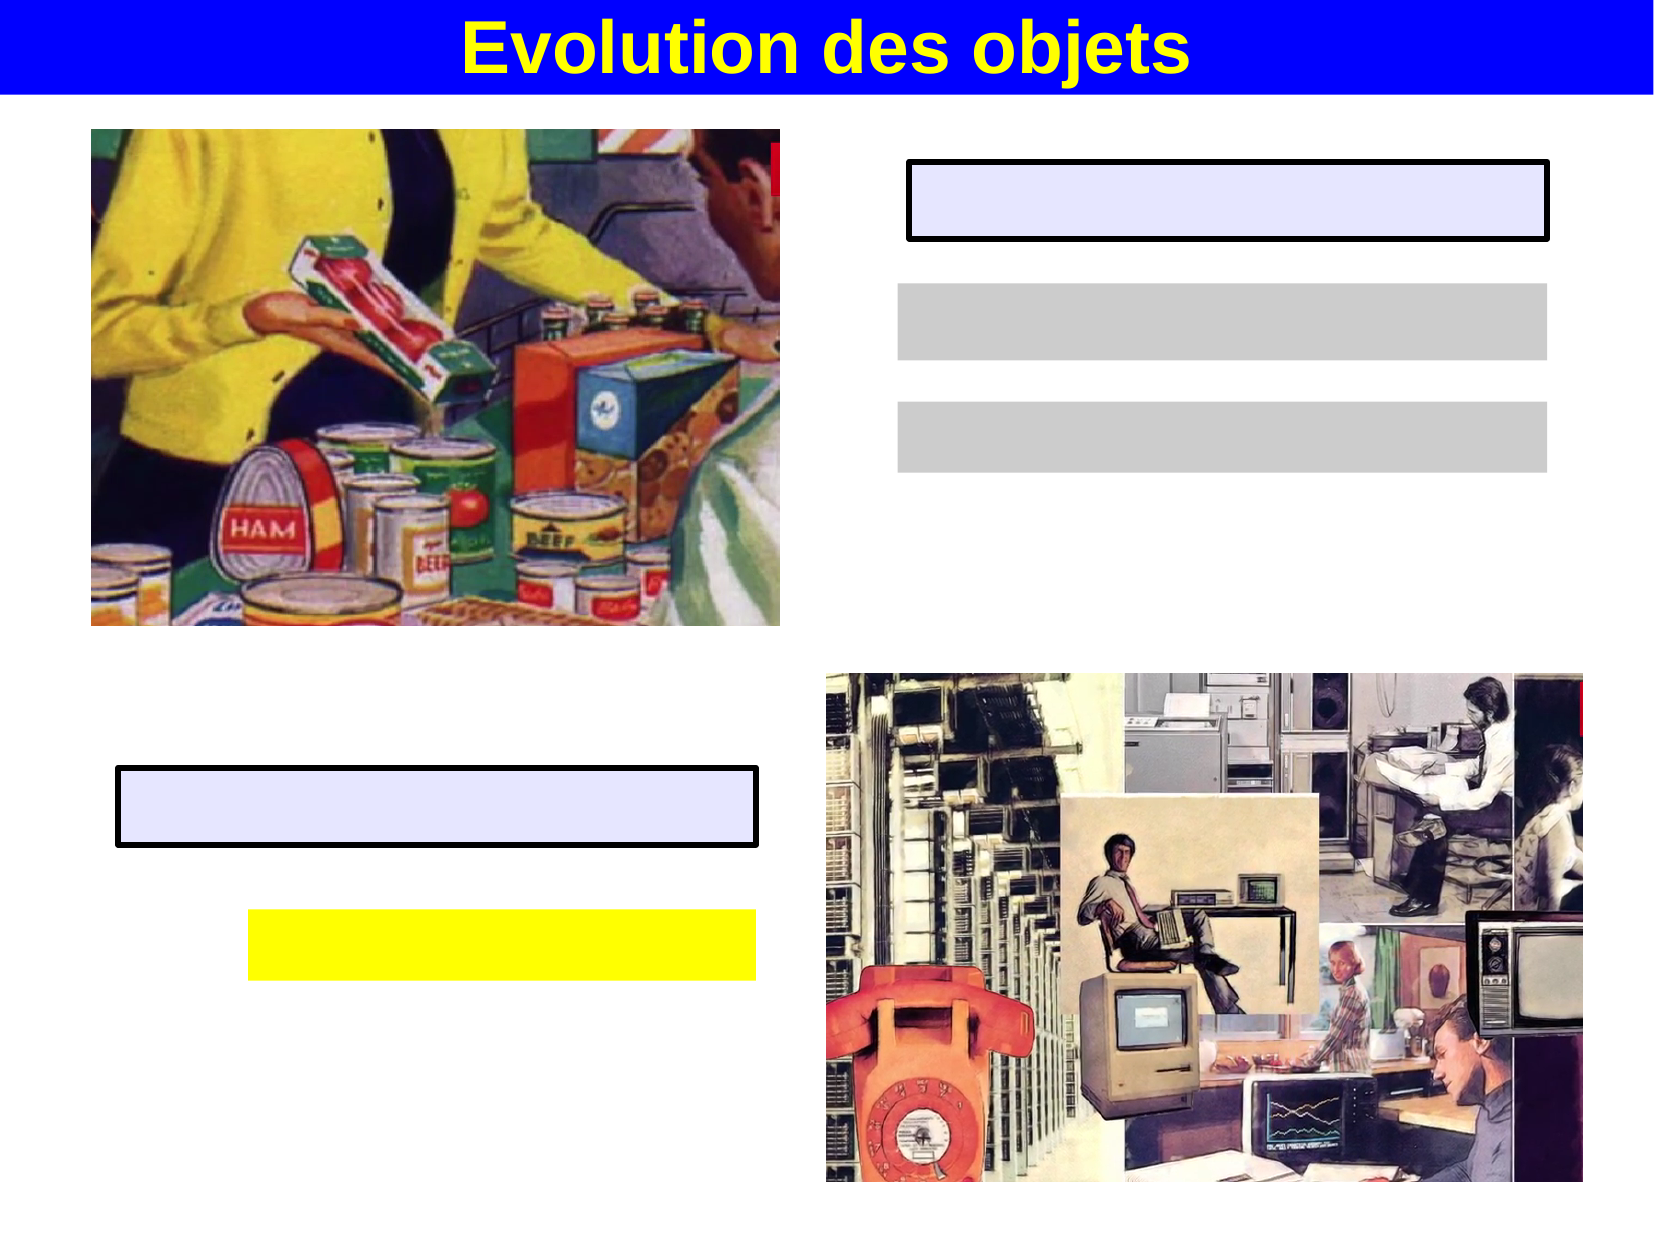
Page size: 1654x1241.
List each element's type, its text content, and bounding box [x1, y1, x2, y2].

text_box [909, 161, 1548, 239]
title Evolution des objets [0, 0, 1654, 95]
picture [826, 673, 1583, 1182]
text_box [897, 283, 1548, 361]
text_box [897, 401, 1548, 473]
text_box [248, 909, 756, 981]
text_box [118, 767, 756, 845]
picture [91, 129, 780, 626]
